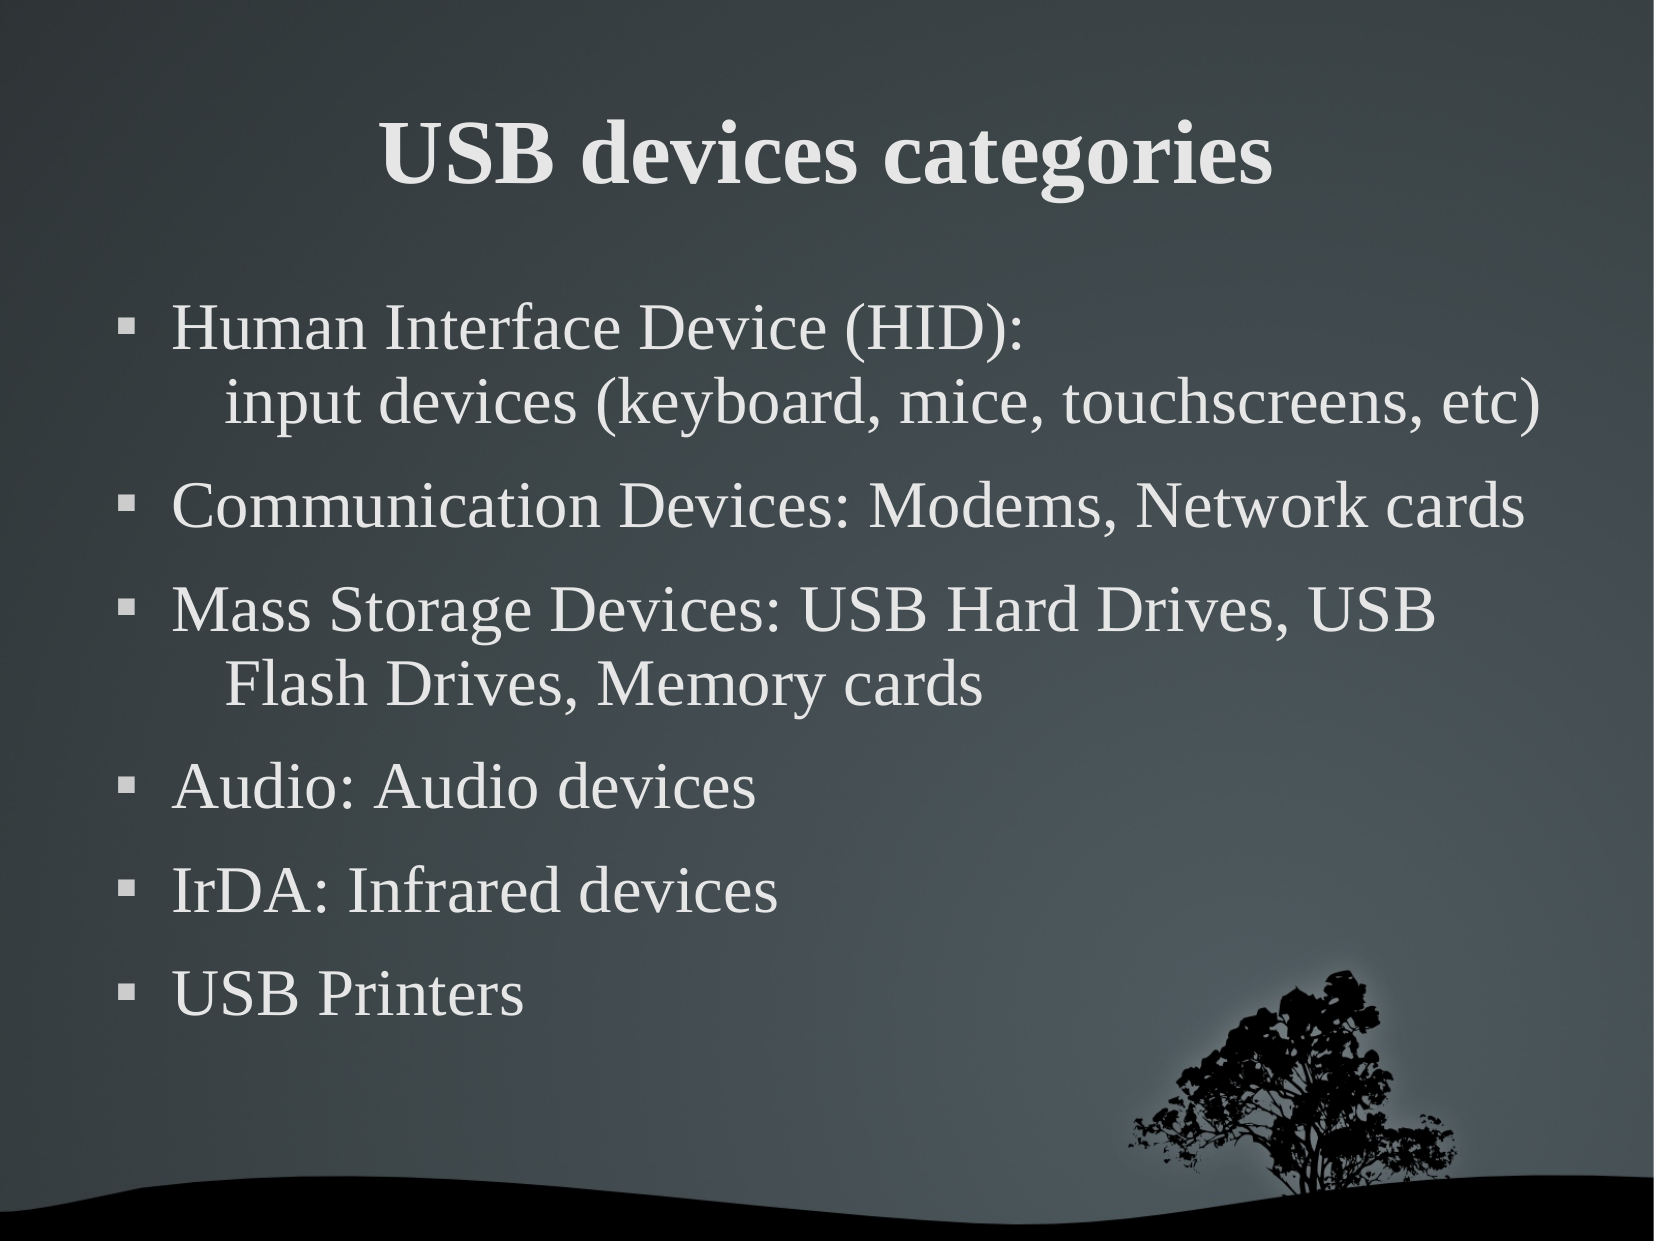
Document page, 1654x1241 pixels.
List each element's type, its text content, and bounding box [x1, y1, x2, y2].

list Human Interface Device (HID): input devices (keyboard, mice, touchscreens, etc) Communication Devices: Modems, Network cards Mass Storage Devices: USB Hard Drives, USB Flash Drives, Memory cards Audio: Audio devices IrDA: Infrared devices USB Printers [82, 290, 1571, 1165]
title USB devices categories [82, 49, 1571, 257]
picture [0, 0, 1654, 1241]
